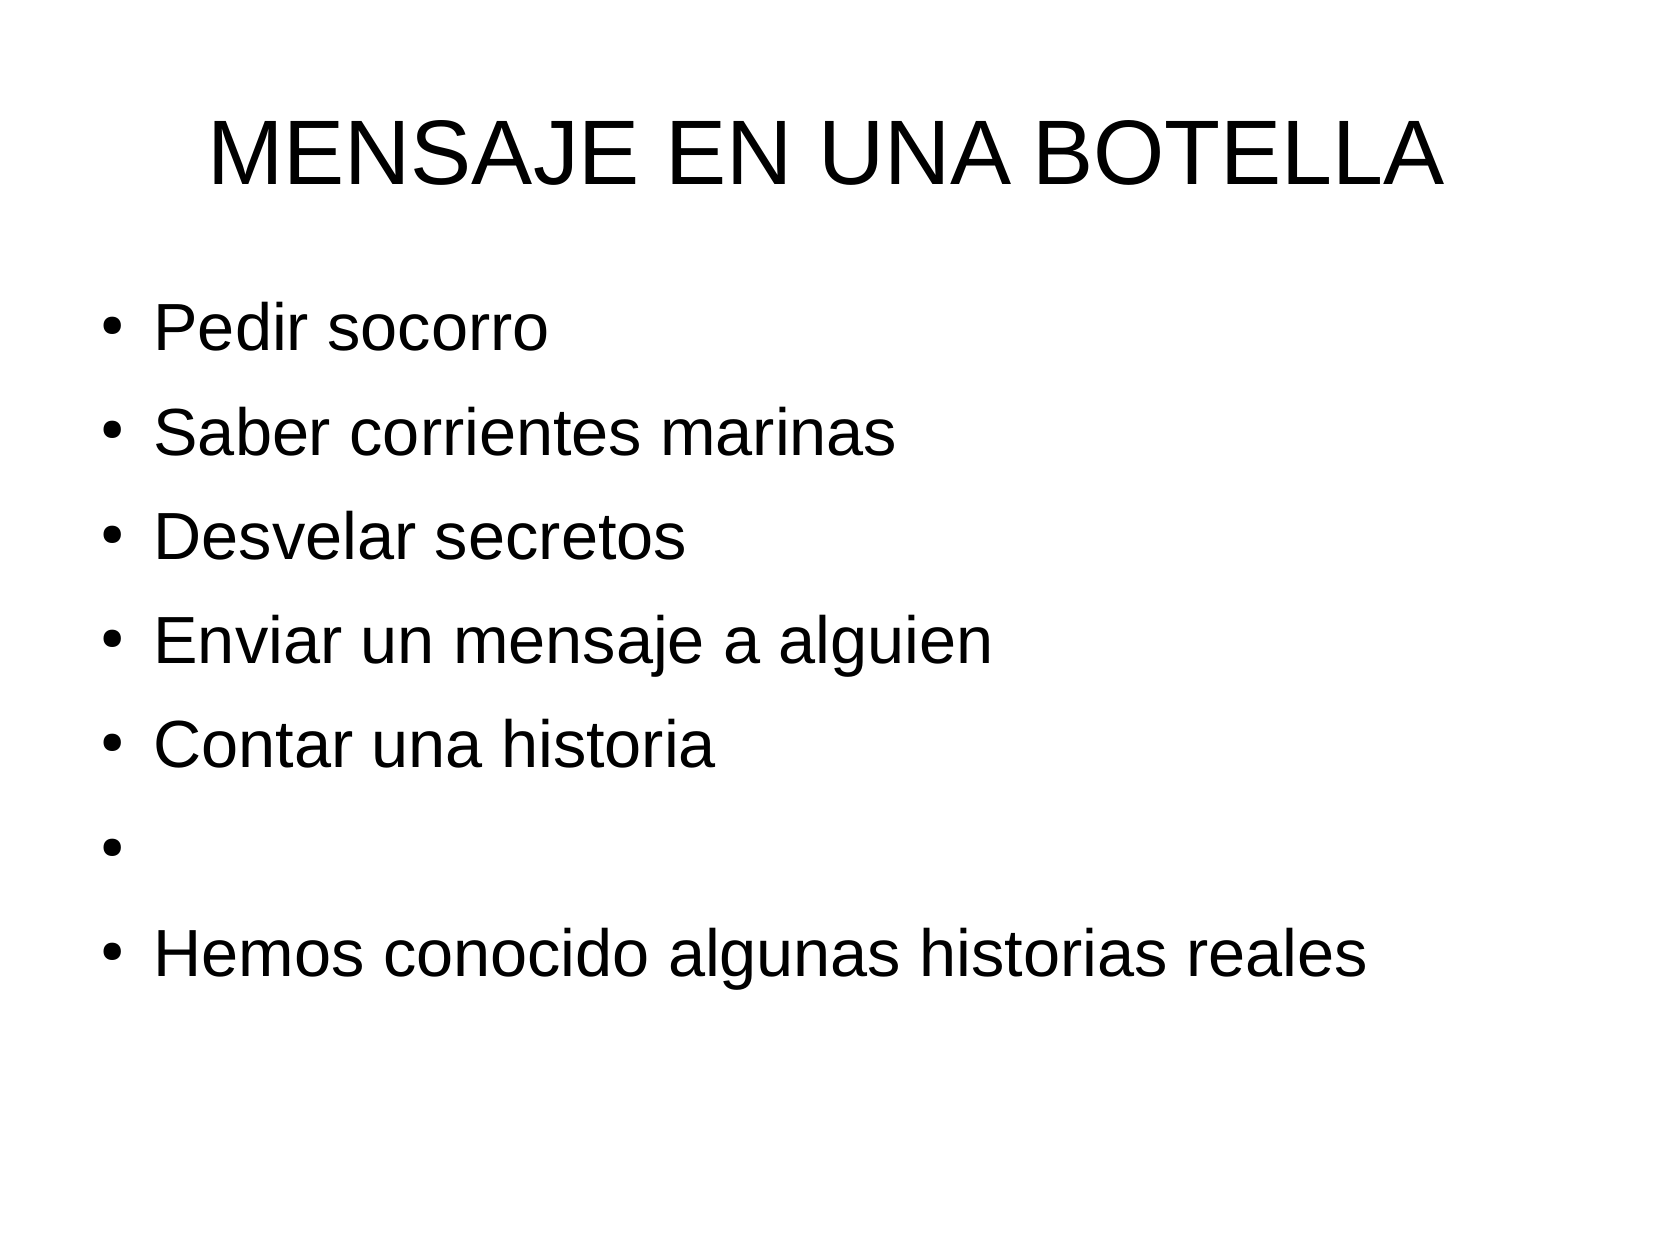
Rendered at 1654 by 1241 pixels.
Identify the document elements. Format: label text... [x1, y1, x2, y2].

title MENSAJE EN UNA BOTELLA [82, 49, 1571, 257]
list Pedir socorro Saber corrientes marinas Desvelar secretos Enviar un mensaje a alguien Contar una historia Hemos conocido algunas historias reales [82, 290, 1571, 1010]
